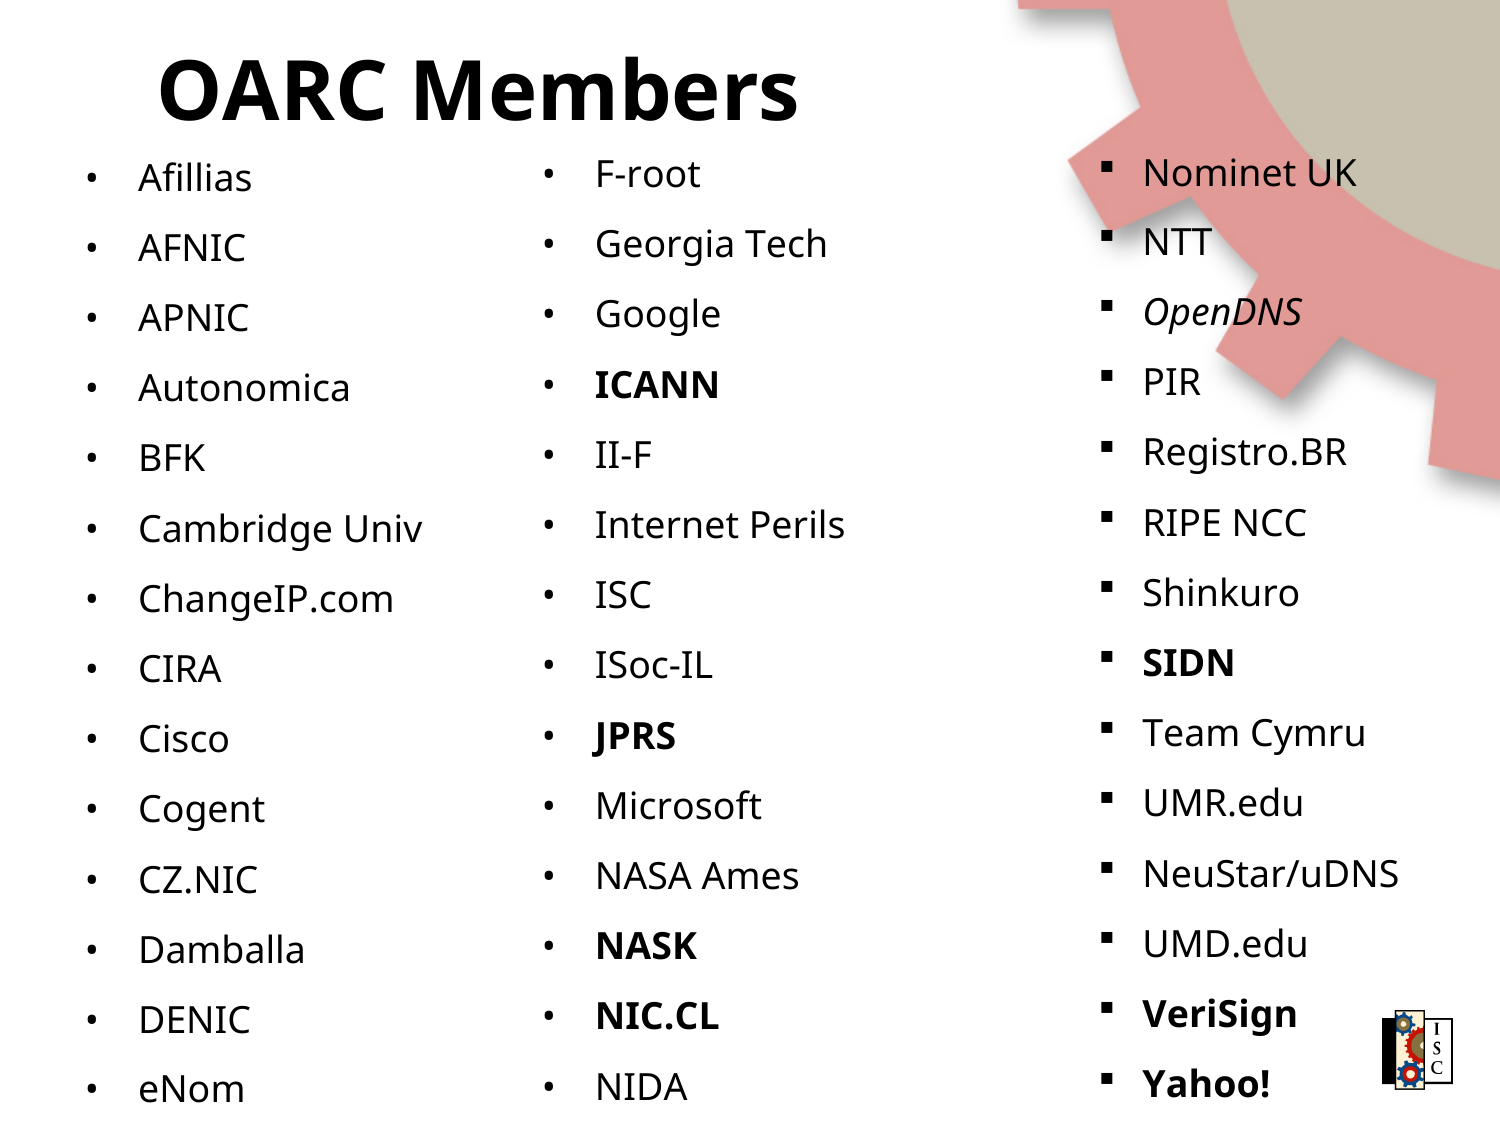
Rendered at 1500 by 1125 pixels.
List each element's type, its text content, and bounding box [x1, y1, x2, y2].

list F-root Georgia Tech Google ICANN II-F Internet Perils ISC ISoc-IL JPRS Microsoft NASA Ames NASK NIC.CL NIDA NLnet Labs [541, 146, 933, 1094]
picture [0, 0, 1500, 1125]
list Afillias AFNIC APNIC Autonomica BFK Cambridge Univ ChangeIP.com CIRA Cisco Cogent CZ.NIC Damballa DENIC eNom EP.net [85, 149, 525, 1094]
title OARC Members [156, 31, 1468, 143]
text_box Nominet UK NTT OpenDNS PIR Registro.BR RIPE NCC Shinkuro SIDN Team Cymru UMR.edu NeuStar/uDNS UMD.edu VeriSign Yahoo! WIDE [933, 138, 1500, 1125]
